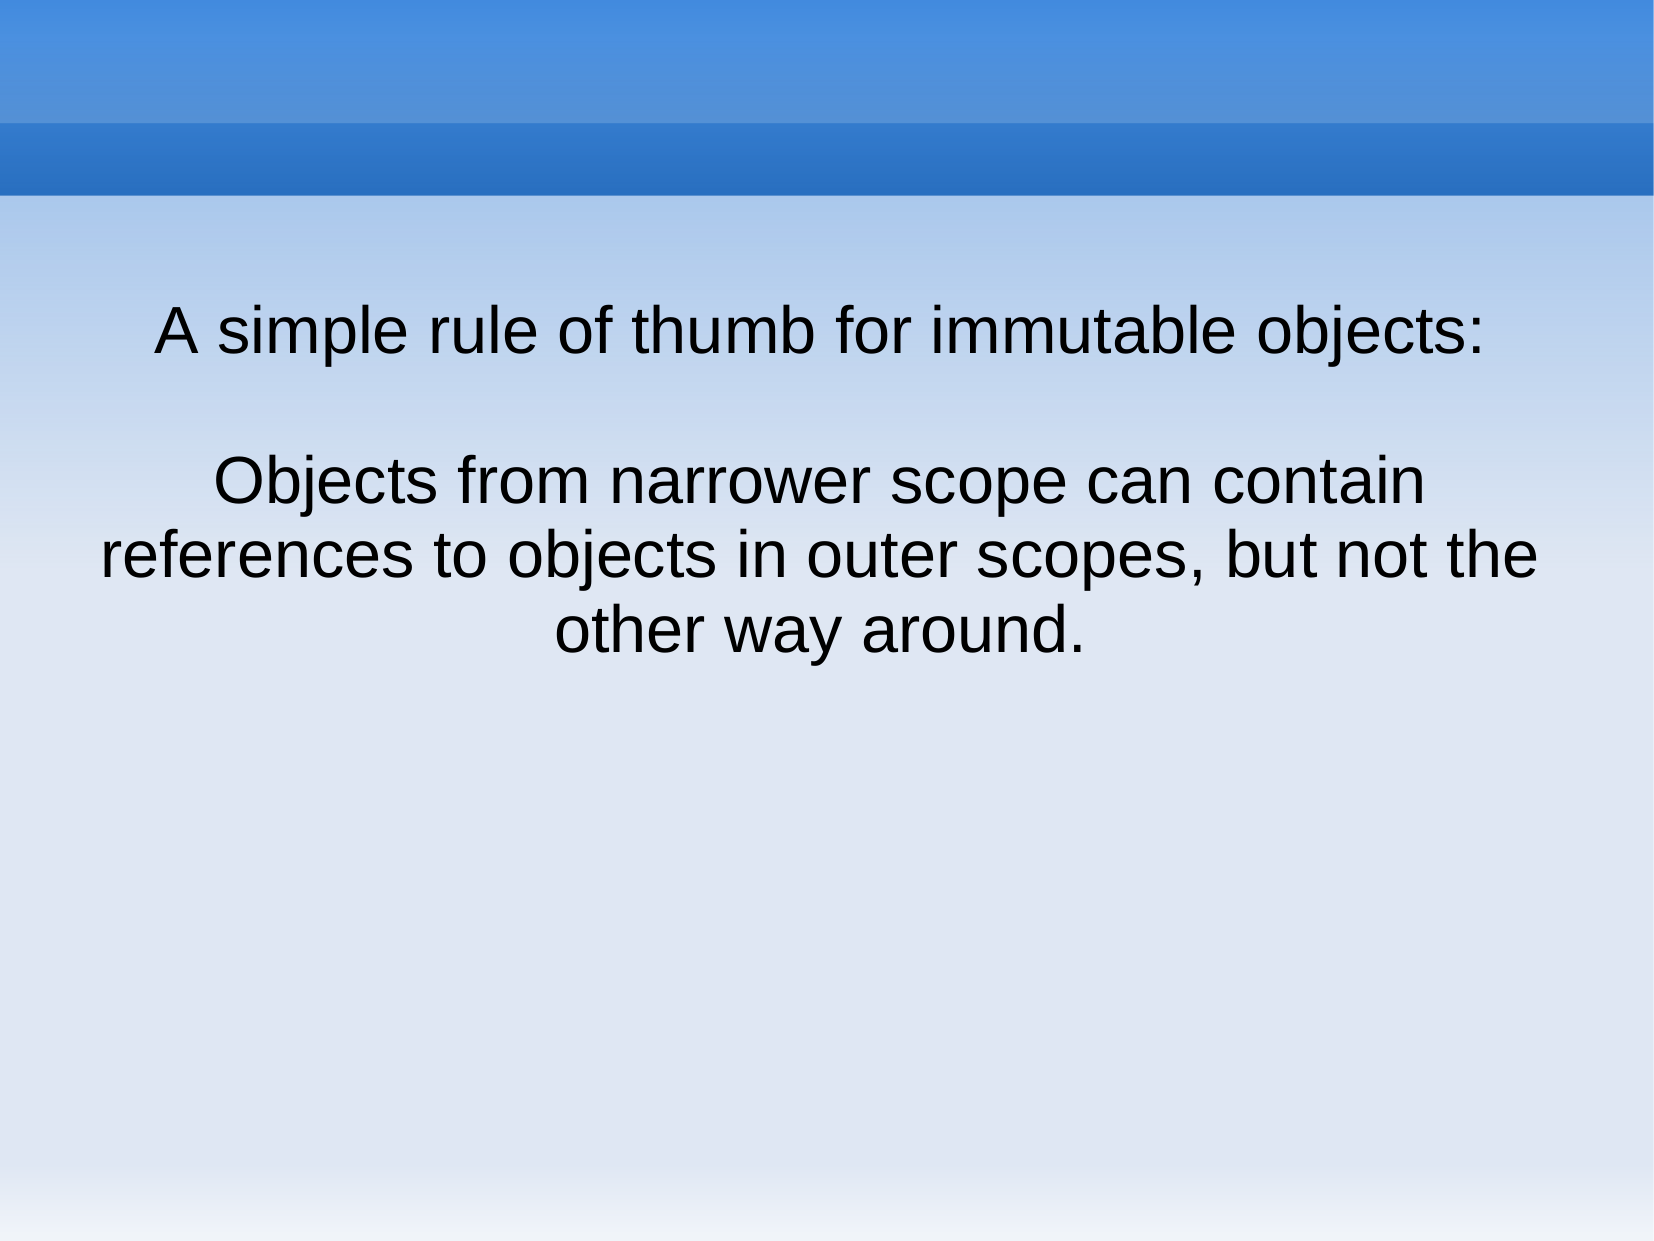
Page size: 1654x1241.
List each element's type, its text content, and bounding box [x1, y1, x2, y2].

picture [0, 0, 1654, 1241]
subtitle A simple rule of thumb for immutable objects: Objects from narrower scope can contain references to objects in outer scopes, but not the other way around. [76, 7, 1565, 1102]
